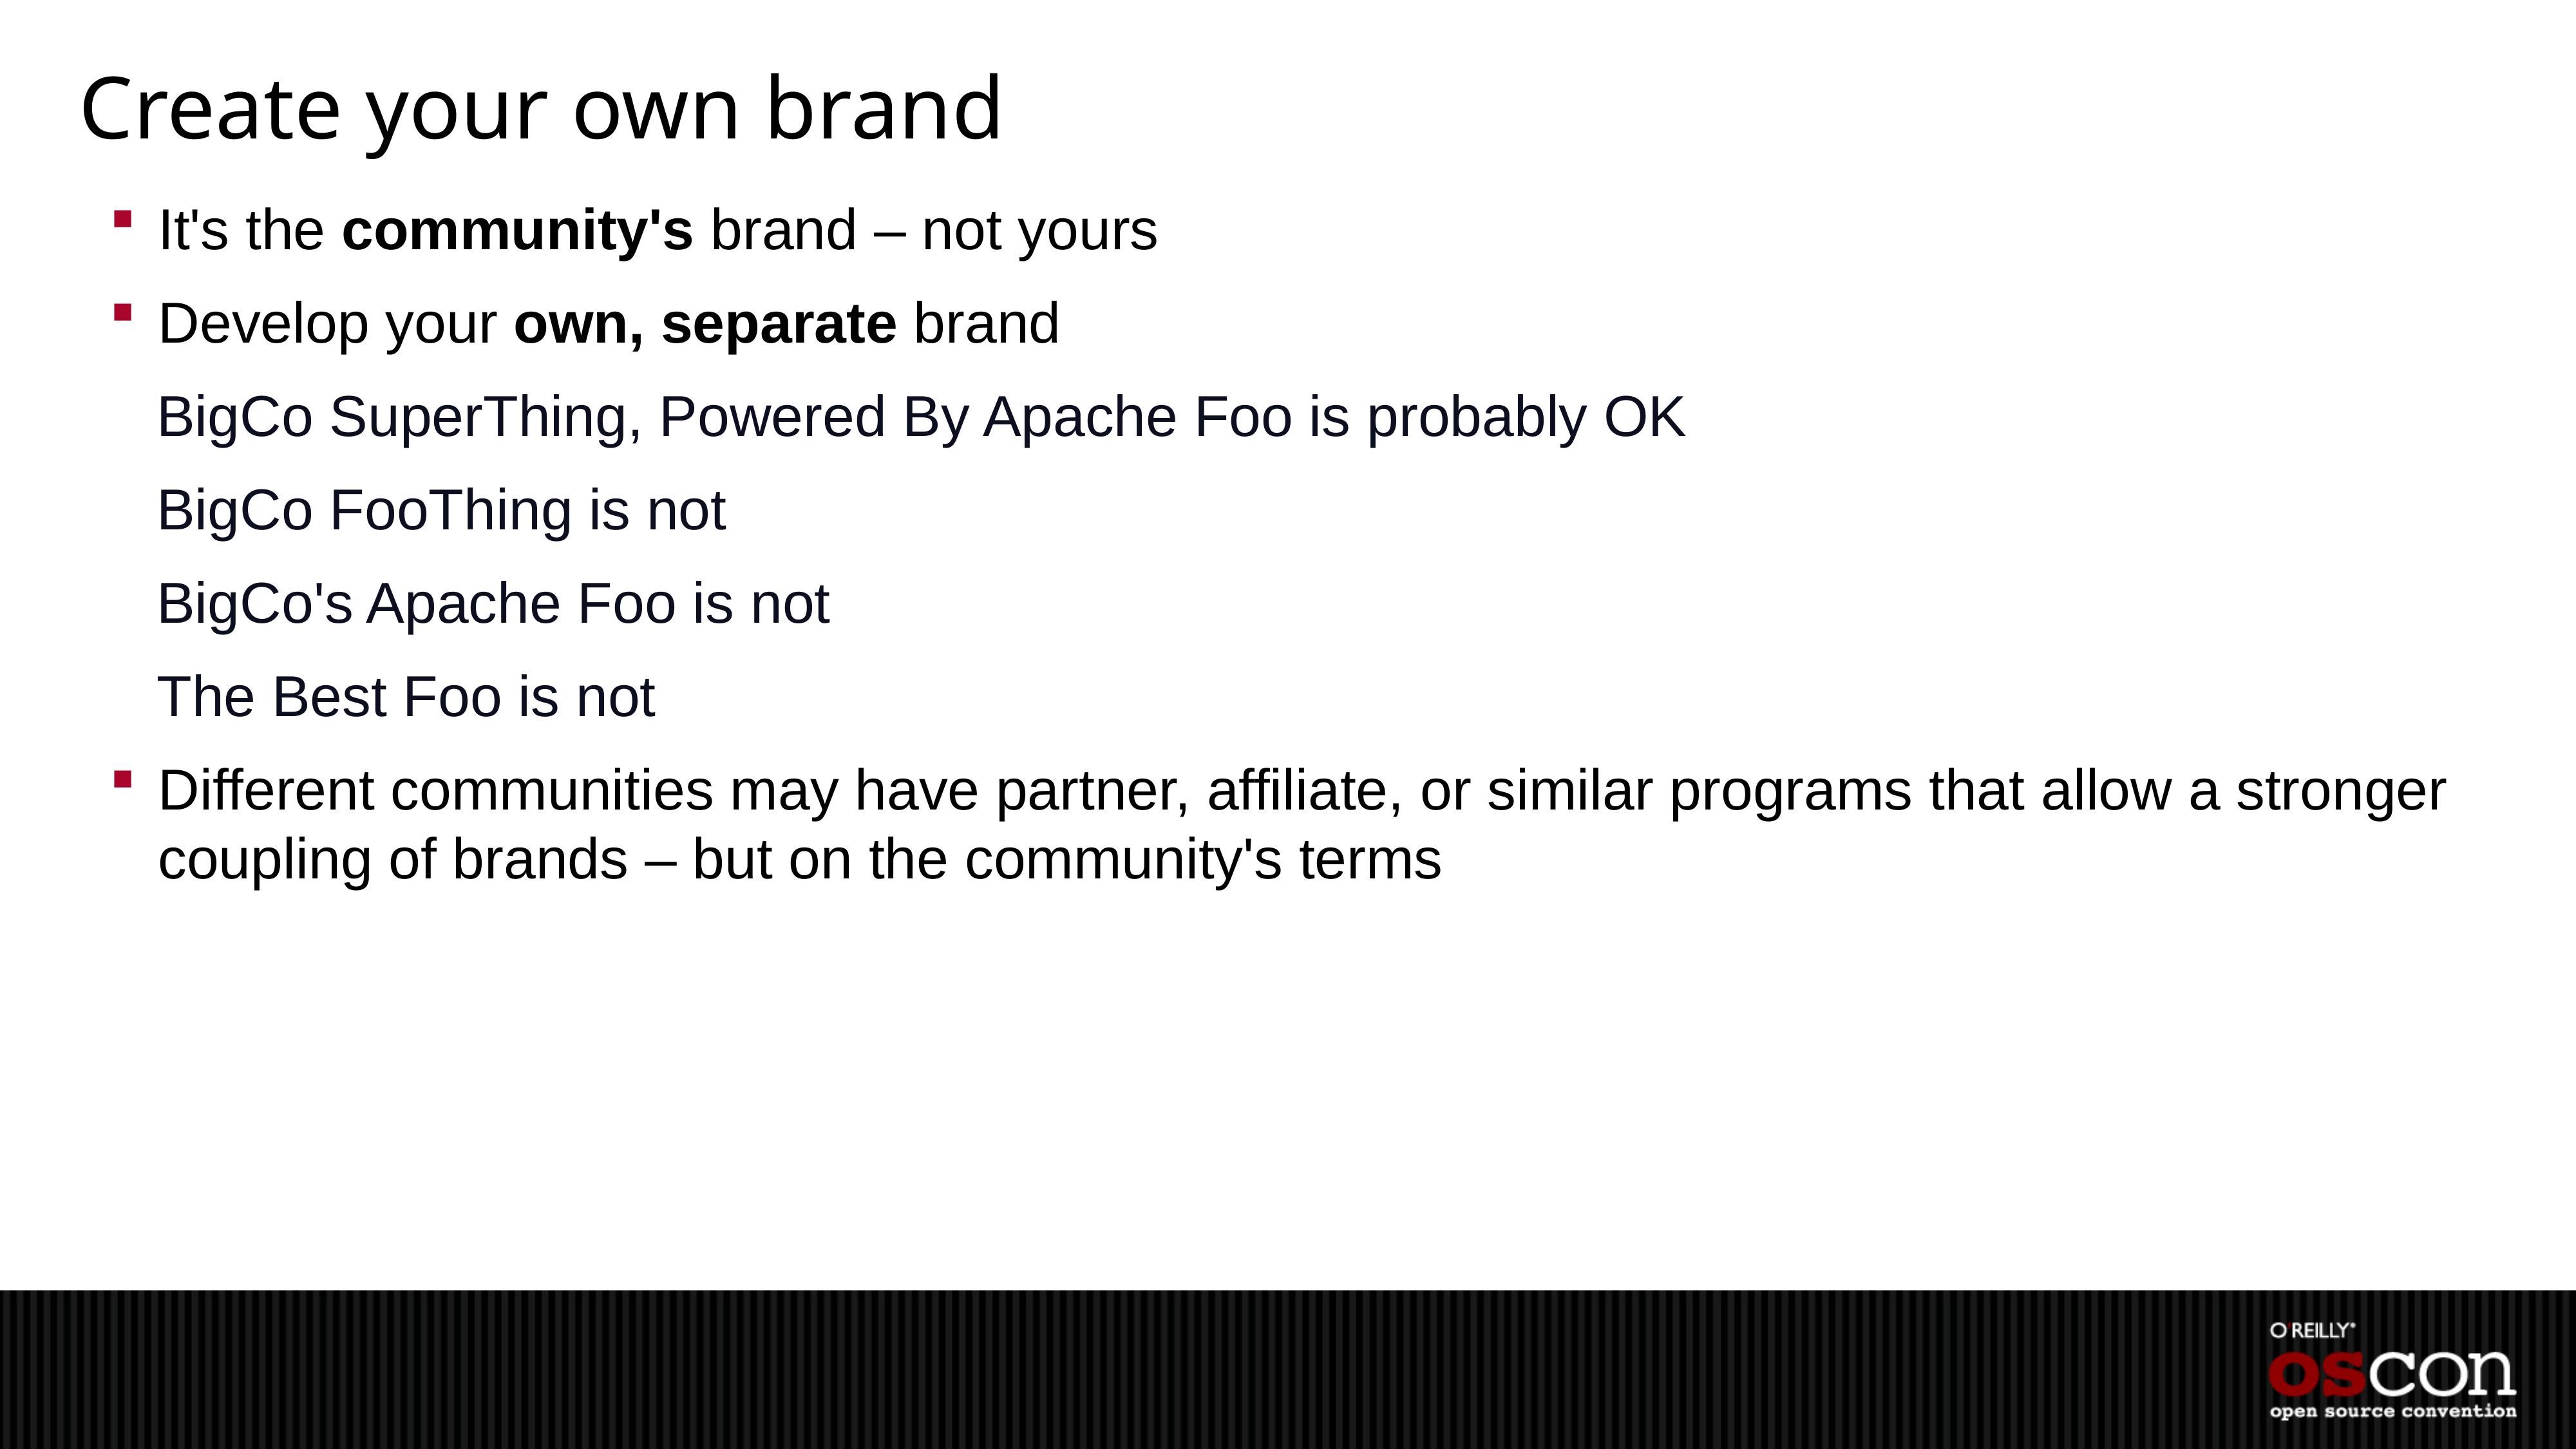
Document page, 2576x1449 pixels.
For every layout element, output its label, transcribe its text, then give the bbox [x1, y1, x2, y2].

title Create your own brand [73, 17, 2503, 192]
picture [0, 0, 2576, 1449]
list It's the community's brand – not yours Develop your own, separate brand BigCo SuperThing, Powered By Apache Foo is probably OK BigCo FooThing is not BigCo's Apache Foo is not The Best Foo is not Different communities may have partner, affiliate, or similar programs that allow a stronger coupling of brands – but on the community's terms [76, 191, 2505, 1449]
